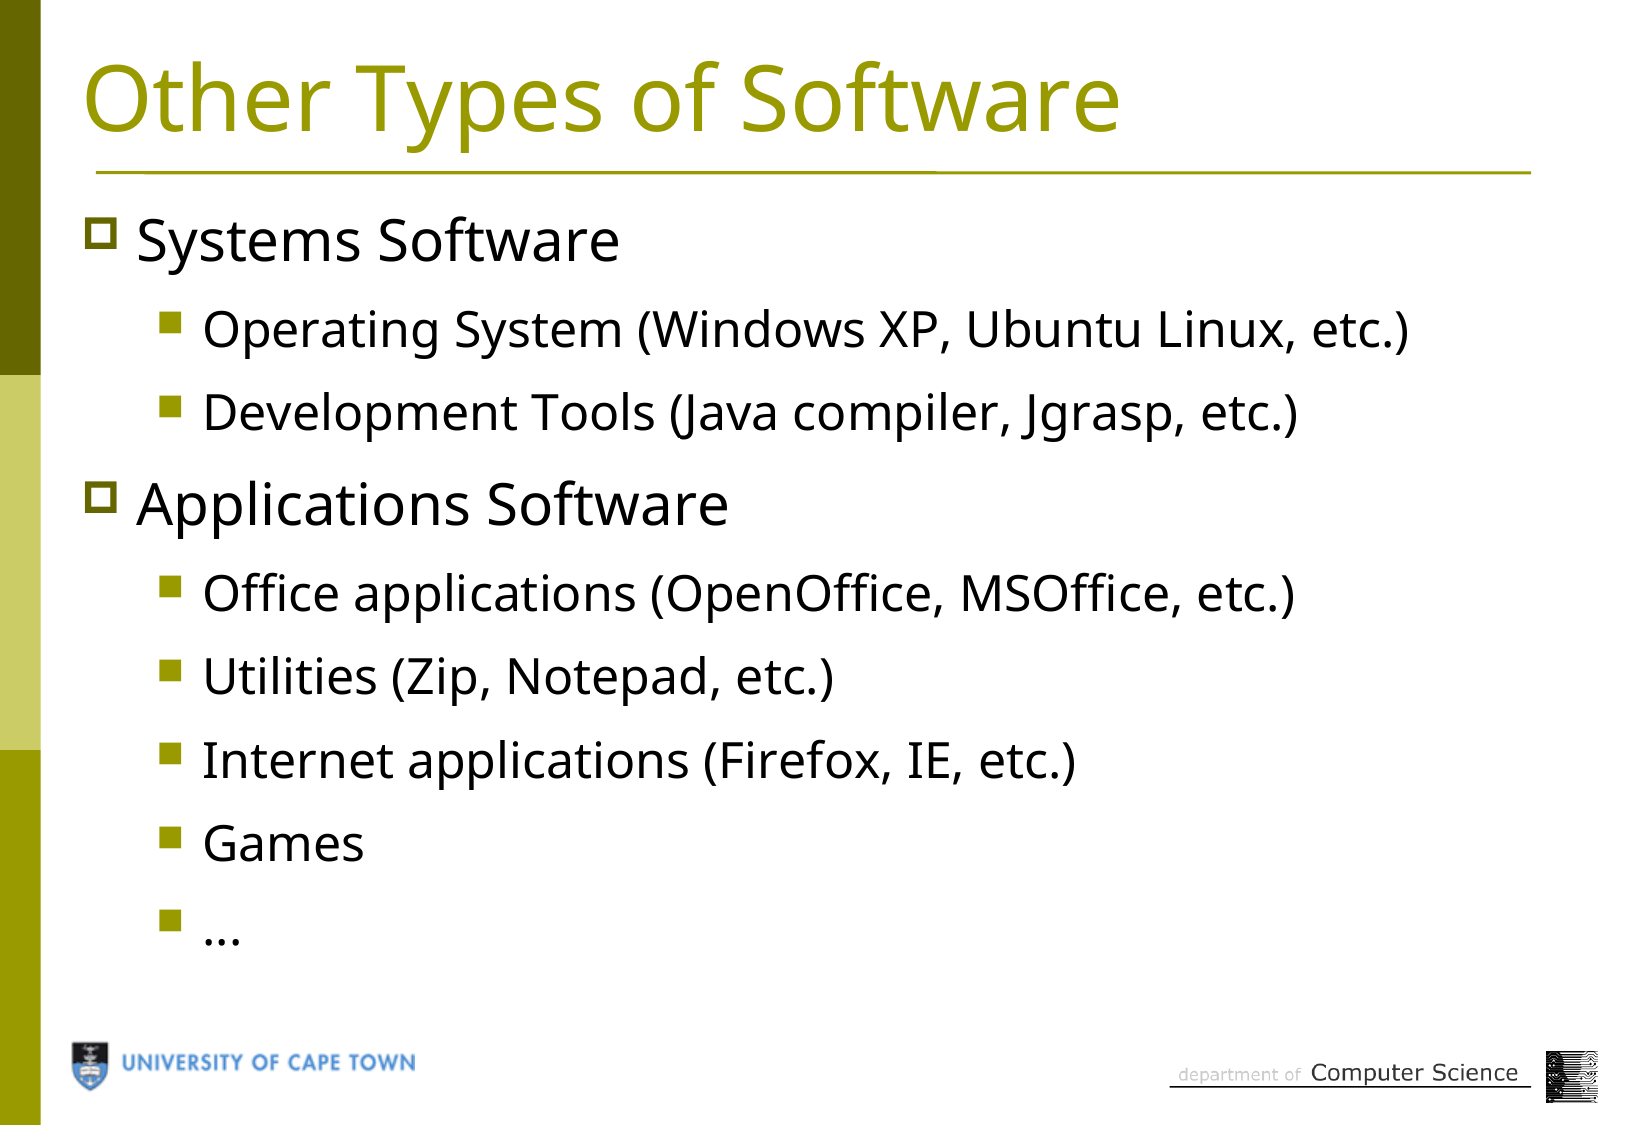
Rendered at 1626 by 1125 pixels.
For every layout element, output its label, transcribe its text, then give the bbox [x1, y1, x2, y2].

picture [61, 1024, 415, 1103]
picture [1546, 1051, 1598, 1103]
picture [1169, 1043, 1532, 1091]
title Other Types of Software [81, 29, 1543, 172]
list Systems Software Operating System (Windows XP, Ubuntu Linux, etc.) Development Tools (Java compiler, Jgrasp, etc.) Applications Software Office applications (OpenOffice, MSOffice, etc.) Utilities (Zip, Notepad, etc.) Internet applications (Firefox, IE, etc.) Games ... [81, 196, 1543, 1005]
